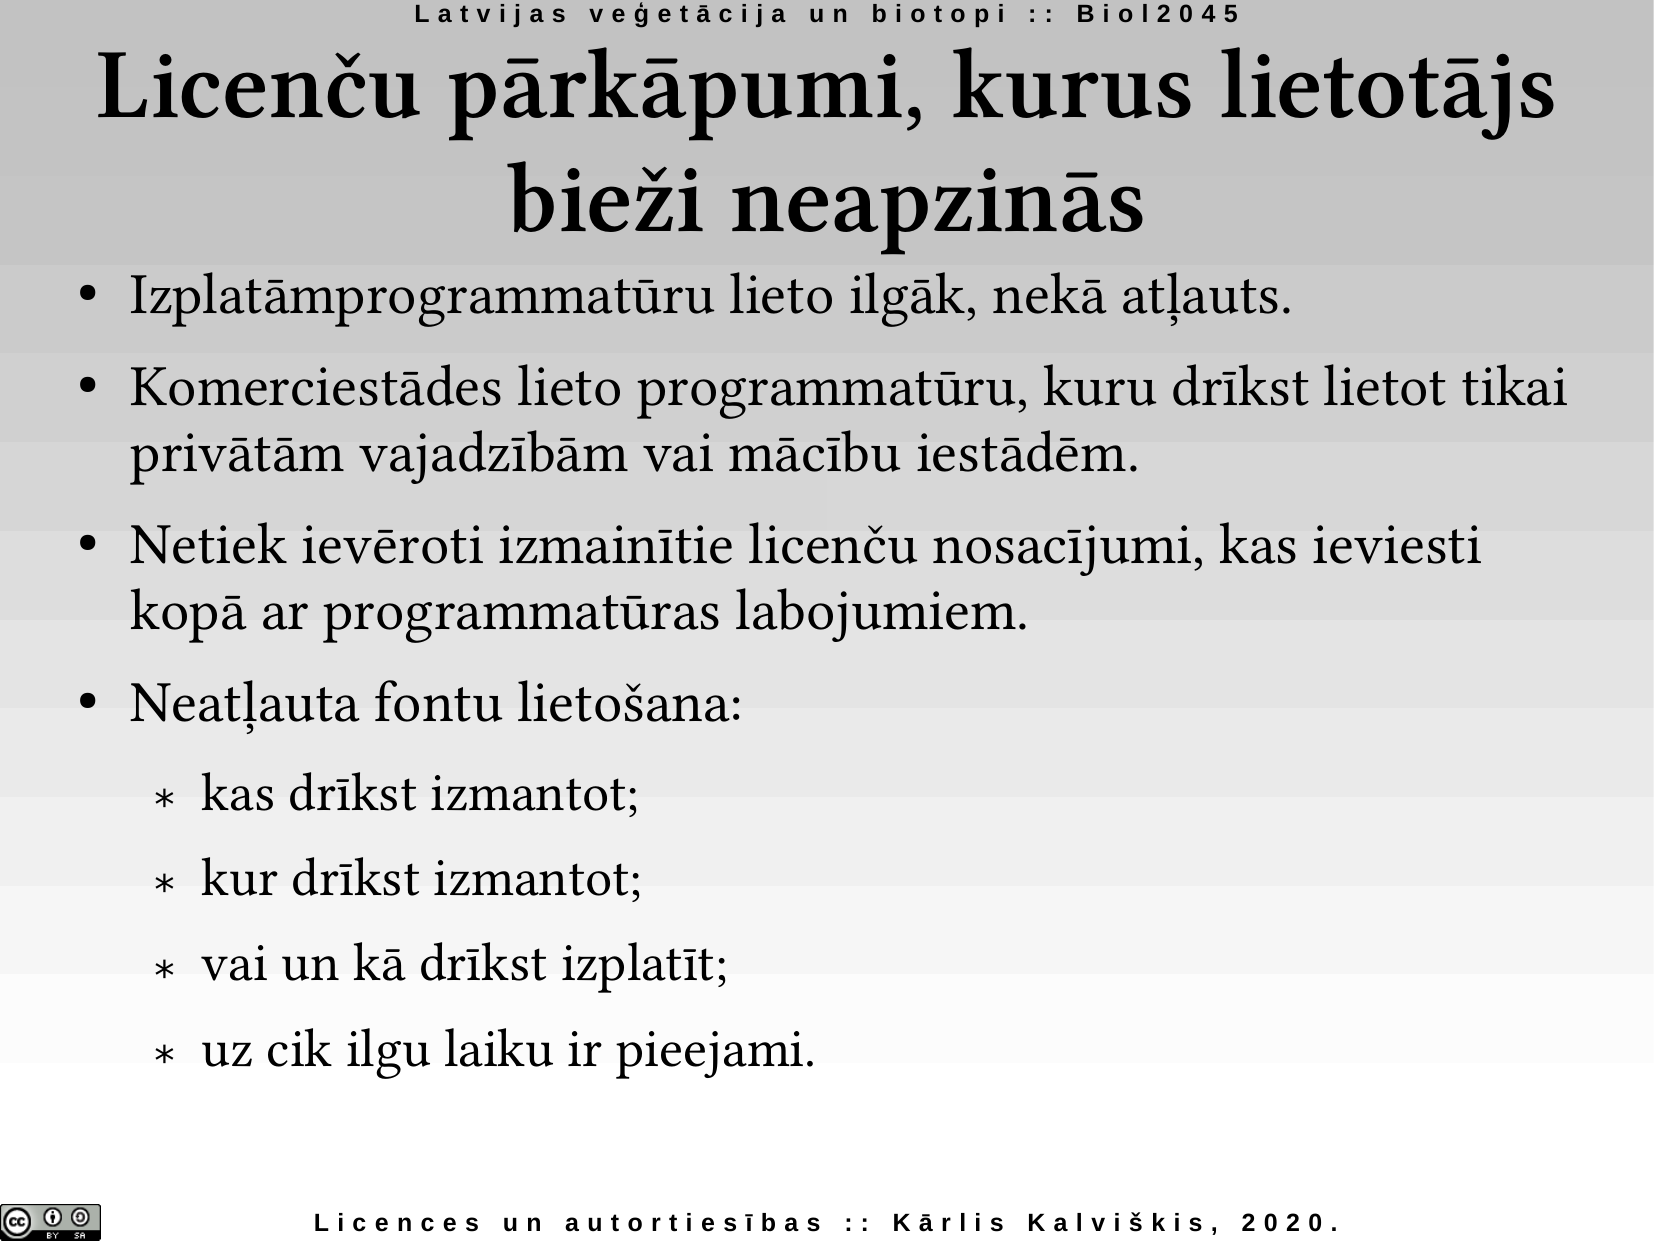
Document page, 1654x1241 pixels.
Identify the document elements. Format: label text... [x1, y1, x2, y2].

picture [0, 0, 1654, 1241]
title Licenču pārkāpumi, kurus lietotājs bieži neapzinās [59, 27, 1596, 256]
list Izplatāmprogrammatūru lieto ilgāk, nekā atļauts. Komerciestādes lieto programmatūru, kuru drīkst lietot tikai privātām vajadzībām vai mācību iestādēm. Netiek ievēroti izmainītie licenču nosacījumi, kas ieviesti kopā ar programmatūras labojumiem. Neatļauta fontu lietošana: kas drīkst izmantot; kur drīkst izmantot; vai un kā drīkst izplatīt; uz cik ilgu laiku ir pieejami. [59, 261, 1596, 1080]
